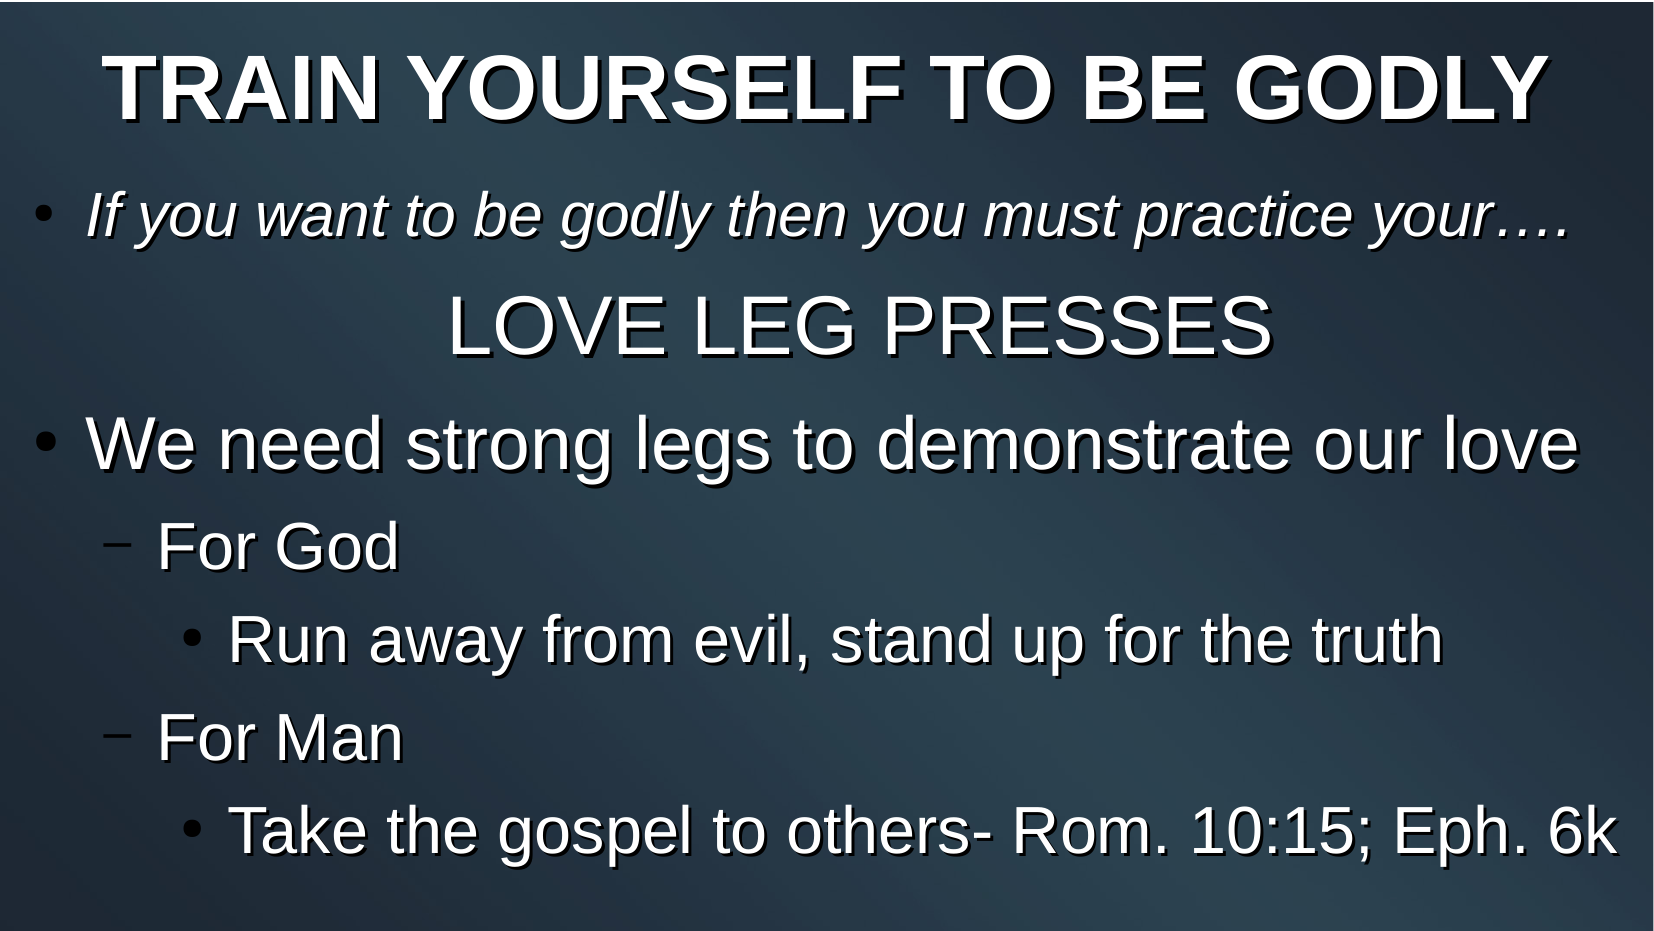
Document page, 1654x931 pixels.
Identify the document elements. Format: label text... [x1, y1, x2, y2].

picture [0, 2, 1654, 931]
list If you want to be godly then you must practice your…. LOVE LEG PRESSES We need strong legs to demonstrate our love For God Run away from evil, stand up for the truth For Man Take the gospel to others- Rom. 10:15; Eph. 6k [15, 180, 1636, 916]
title TRAIN YOURSELF TO BE GODLY [82, 9, 1571, 166]
